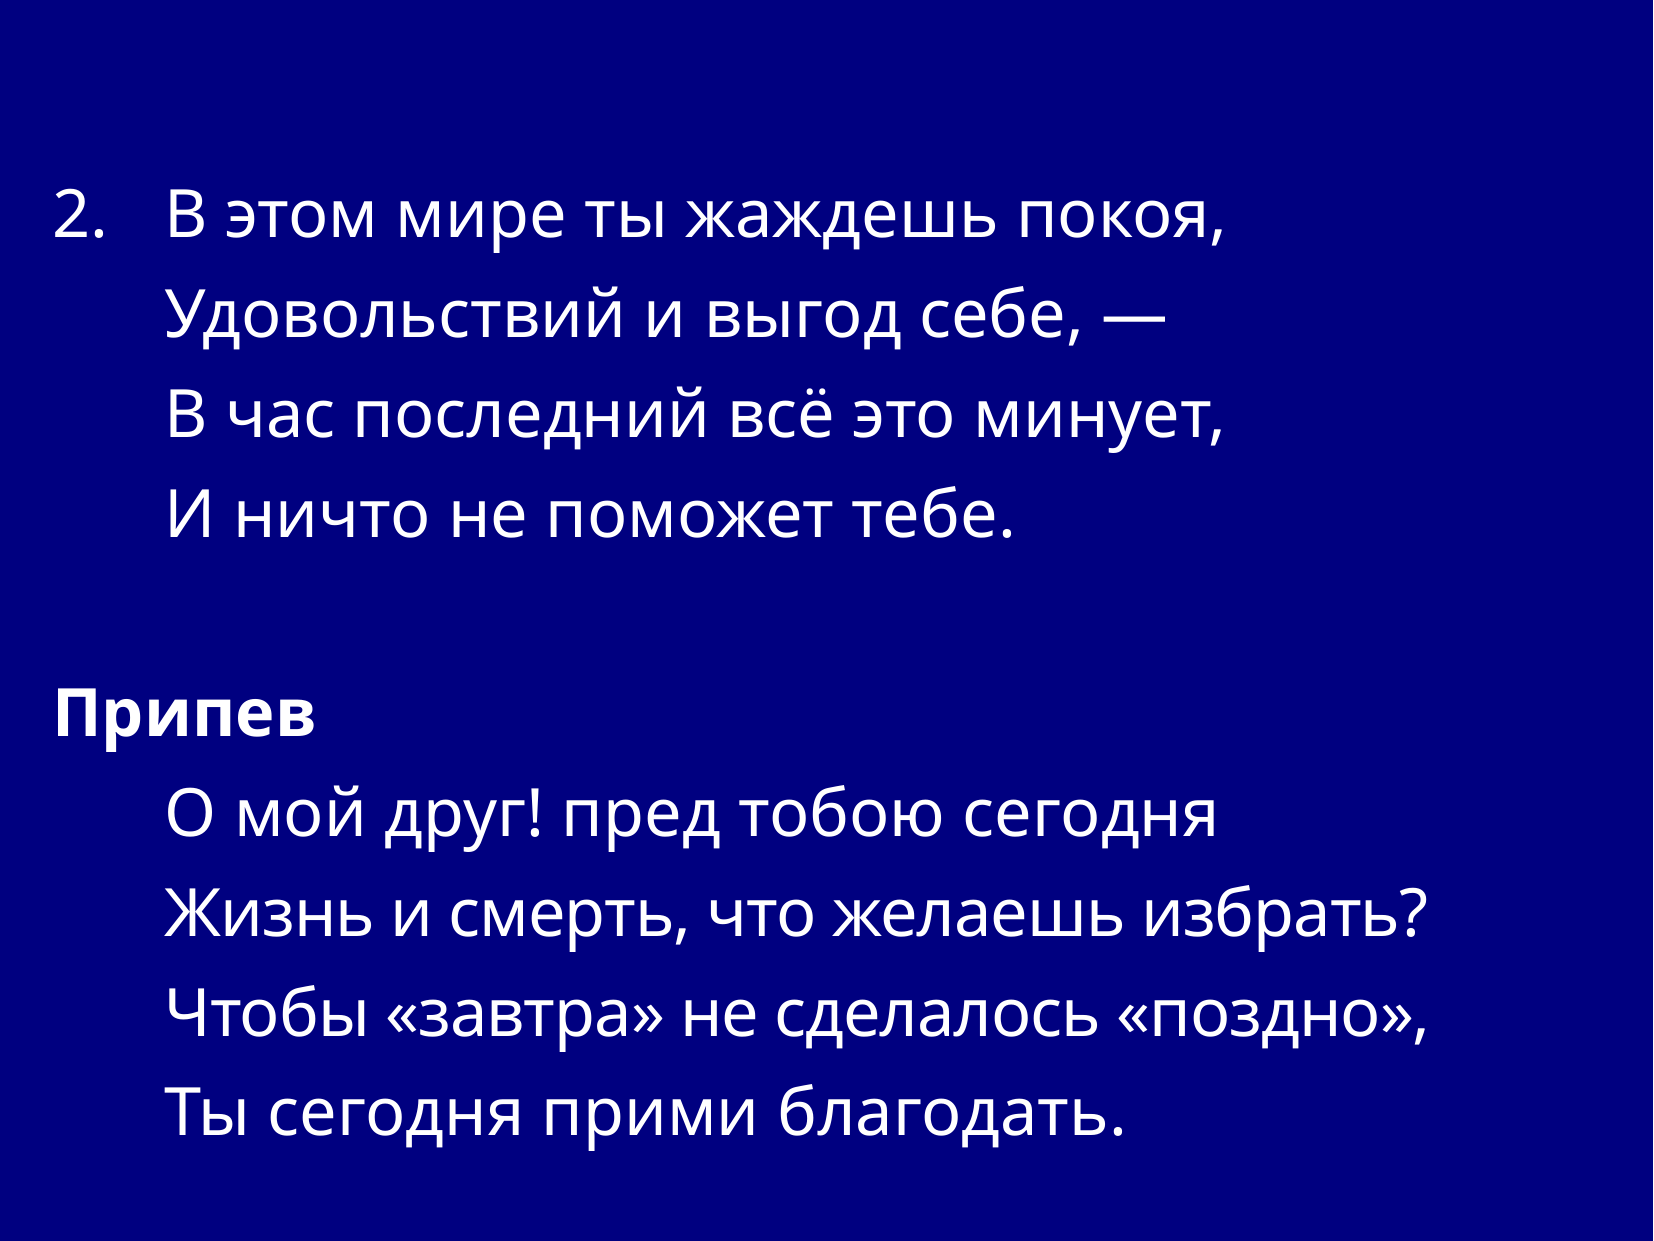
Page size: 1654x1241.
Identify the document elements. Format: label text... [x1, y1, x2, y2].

text_box 2. В этом мире ты жаждешь покоя, Удовольствий и выгод себе, — В час последний всё это минует, И ничто не поможет тебе. Припев О мой друг! пред тобою сегодня Жизнь и смерть, что желаешь избрать? Чтобы «завтра» не сделалось «поздно», Ты сегодня прими благодать. [37, 150, 1653, 1163]
